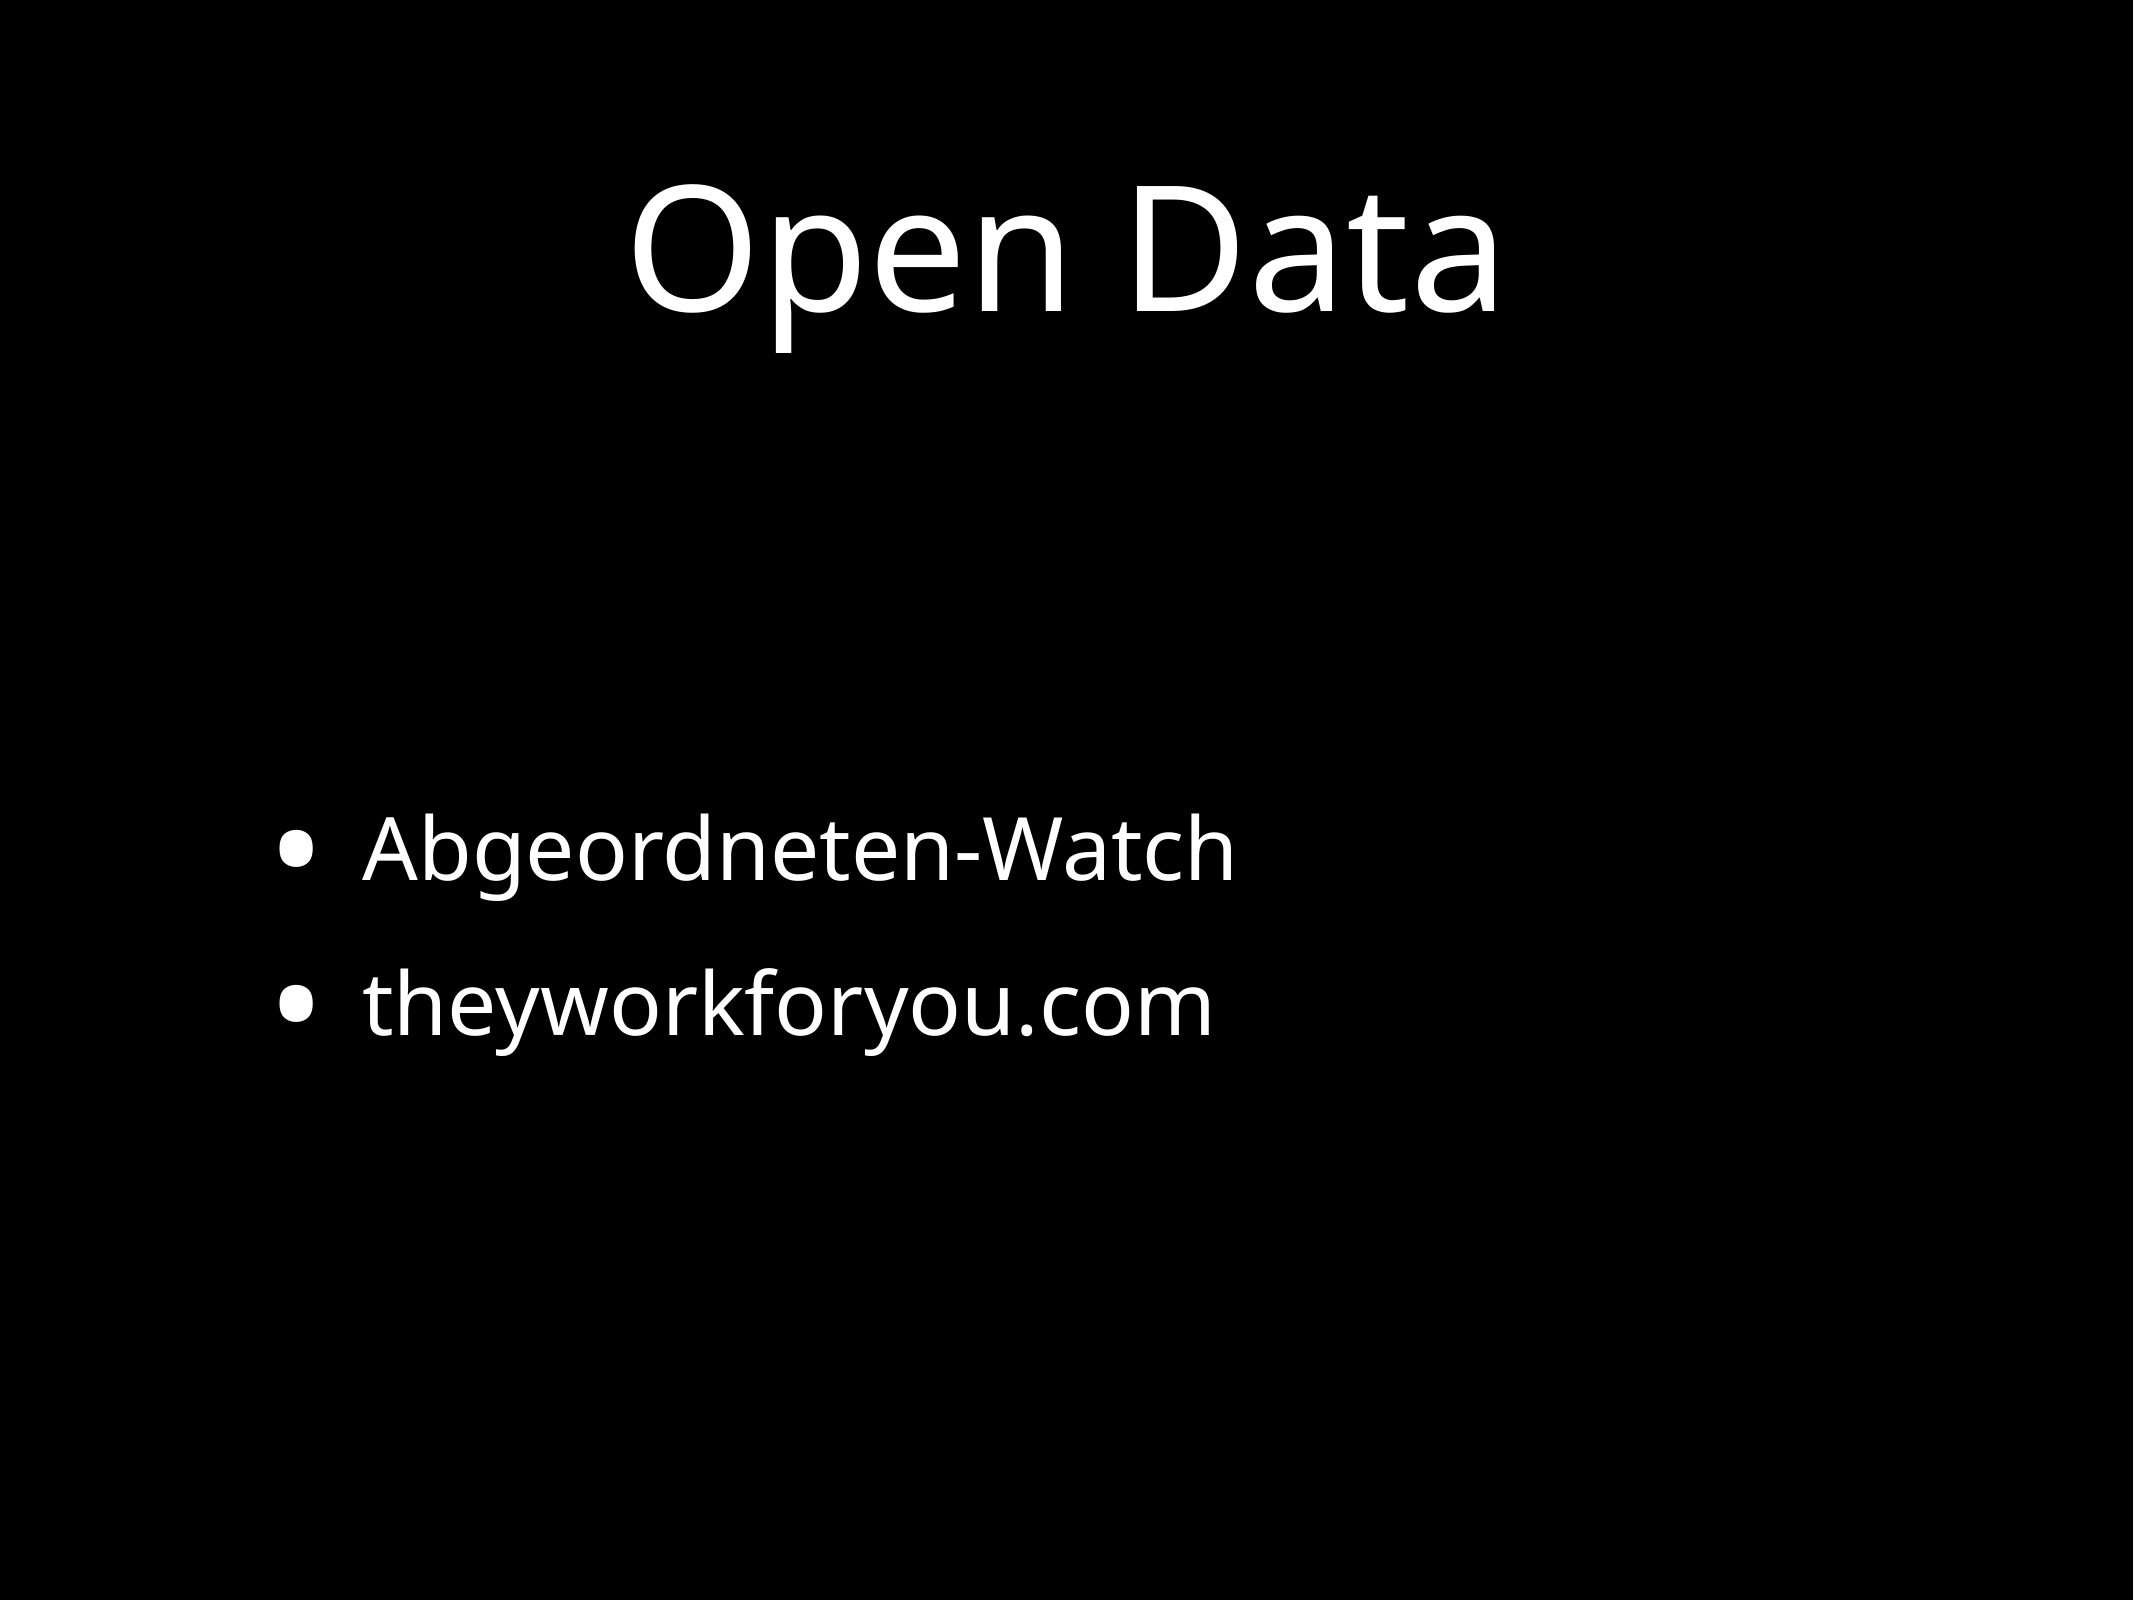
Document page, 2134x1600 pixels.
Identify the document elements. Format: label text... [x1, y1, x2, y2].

title Open Data [208, 41, 1925, 442]
list Abgeordneten-Watch theyworkforyou.com [208, 454, 1925, 1392]
